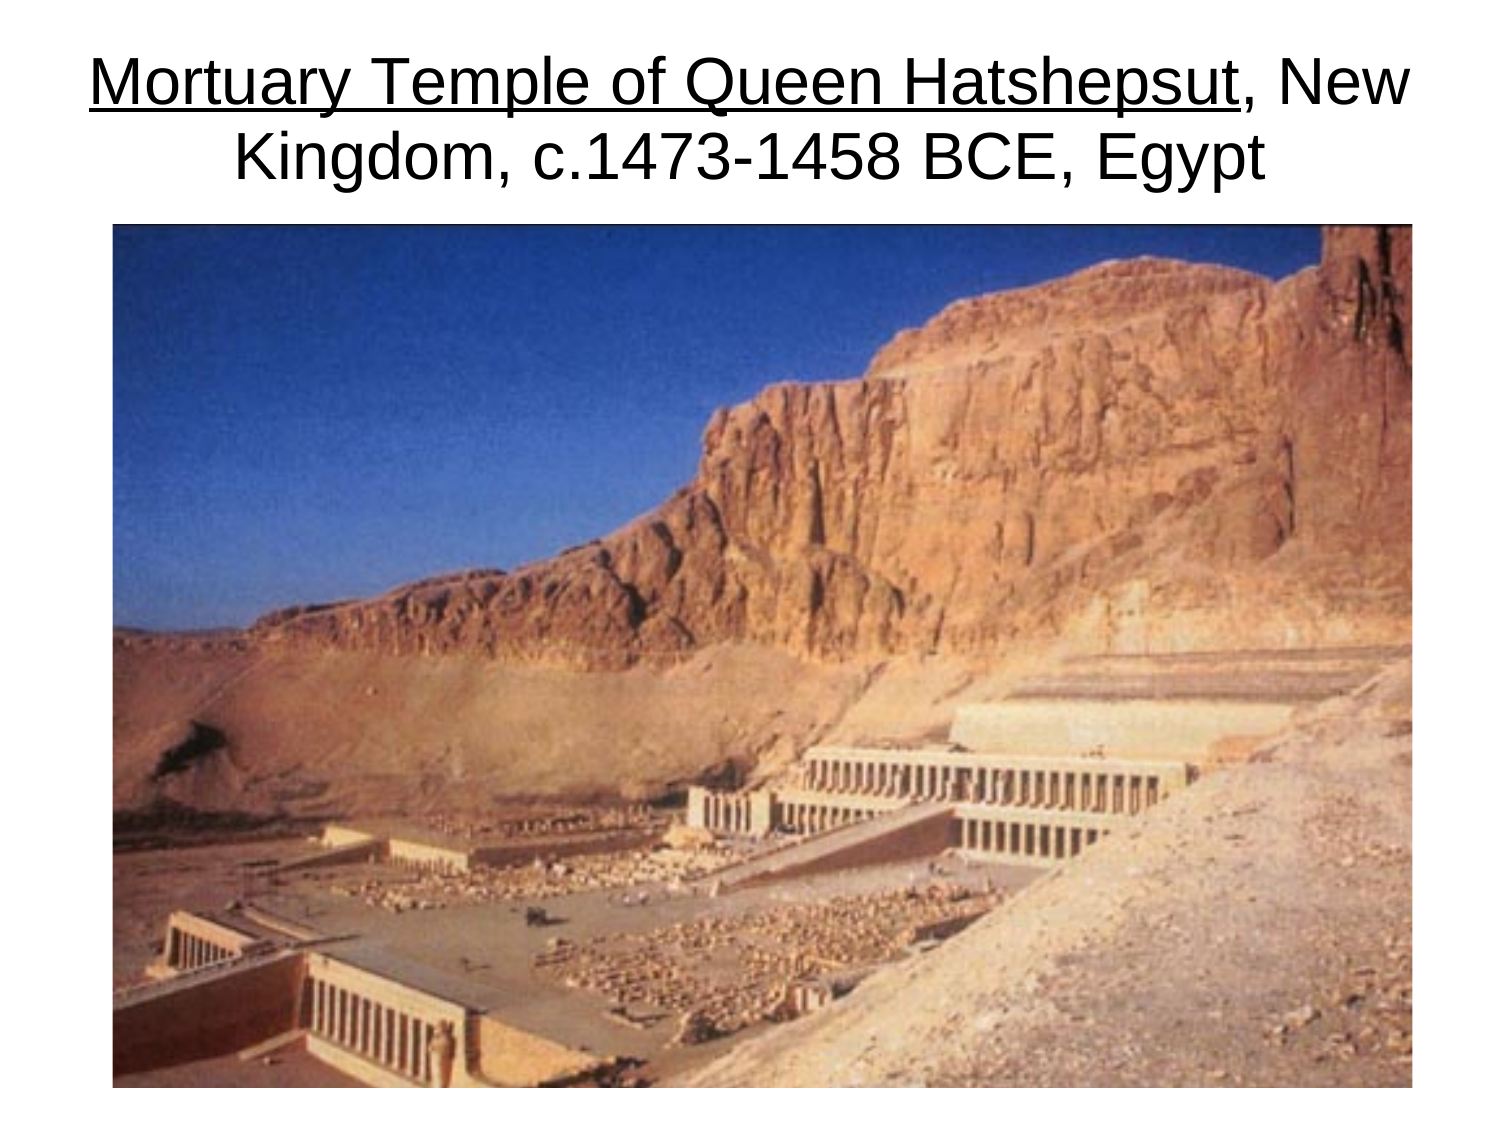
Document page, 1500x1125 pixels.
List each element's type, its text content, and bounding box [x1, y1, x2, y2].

title Mortuary Temple of Queen Hatshepsut, New Kingdom, c.1473-1458 BCE, Egypt [0, 24, 1500, 213]
picture [112, 224, 1413, 1088]
